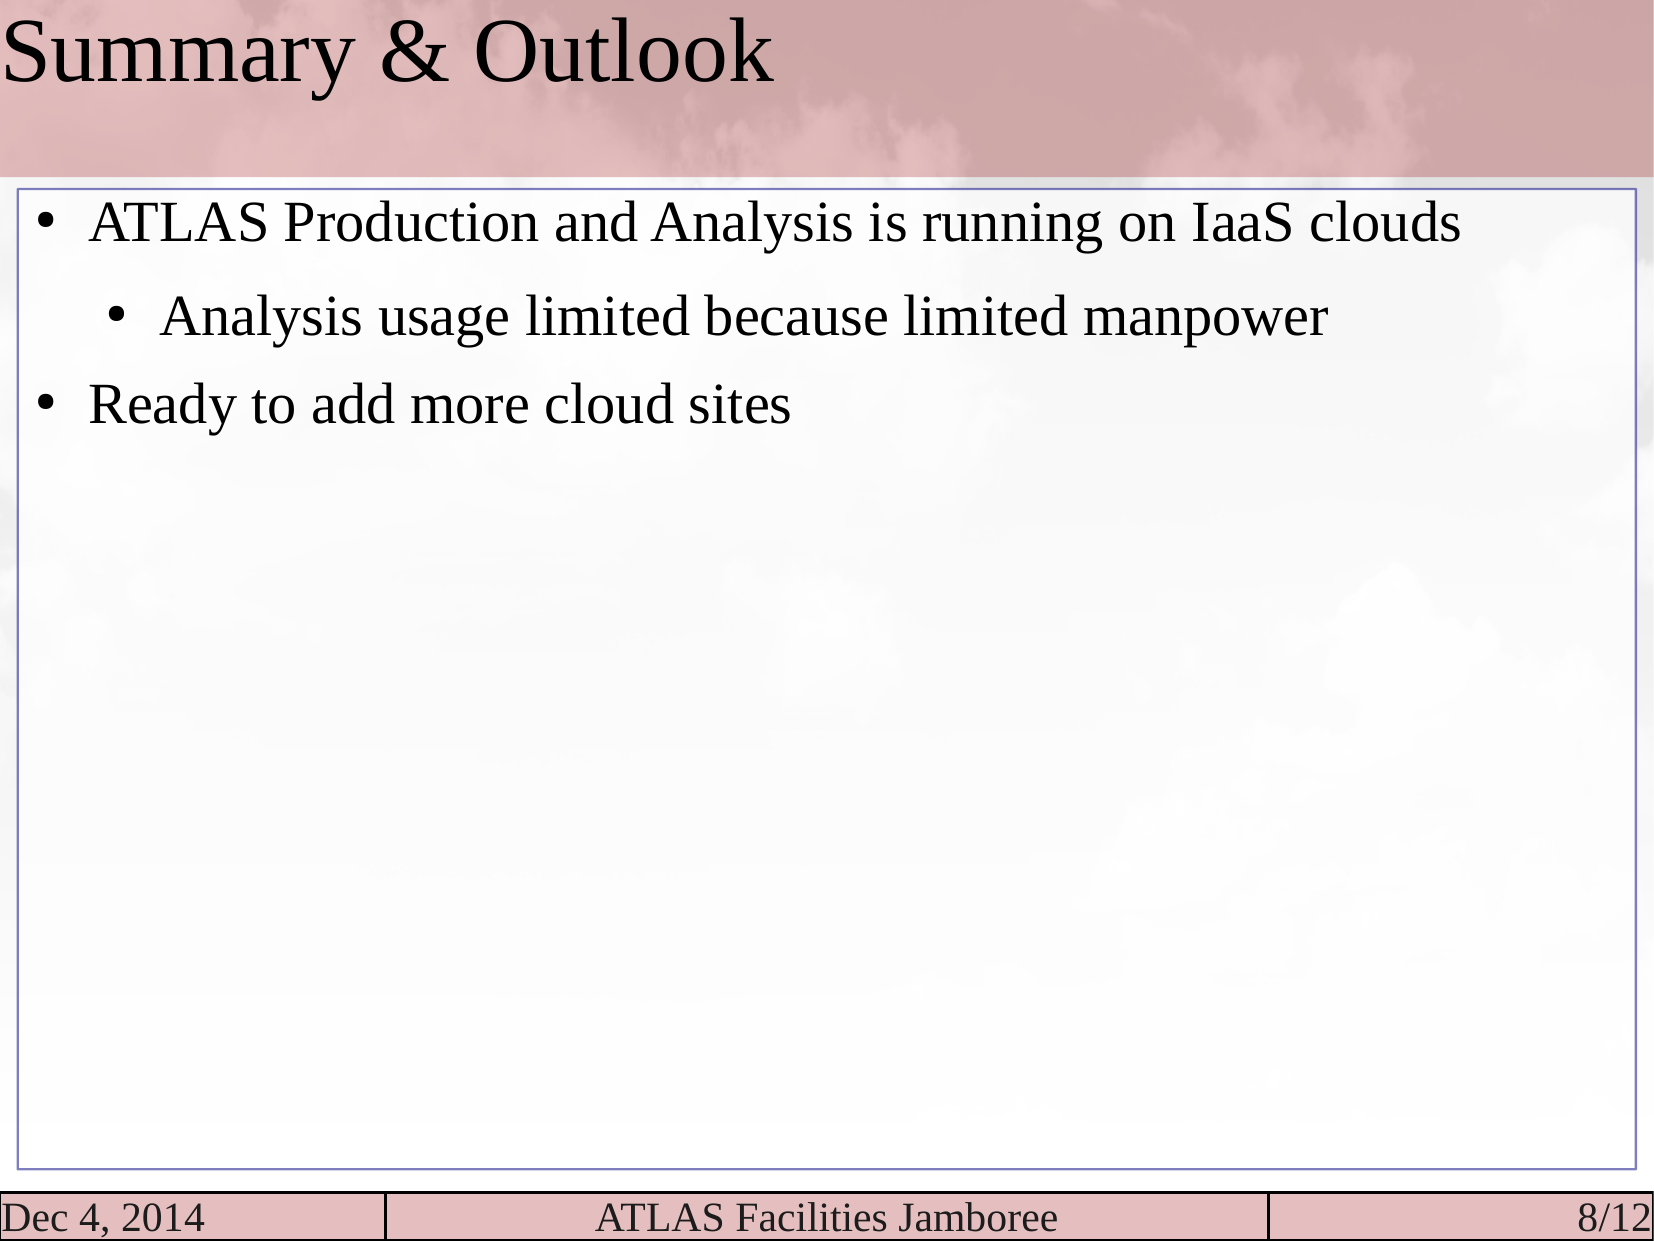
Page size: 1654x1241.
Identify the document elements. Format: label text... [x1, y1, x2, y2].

title Summary & Outlook [0, 0, 1654, 178]
picture [0, 178, 1654, 1191]
list ATLAS Production and Analysis is running on IaaS clouds Analysis usage limited because limited manpower Ready to add more cloud sites [17, 188, 1636, 1170]
